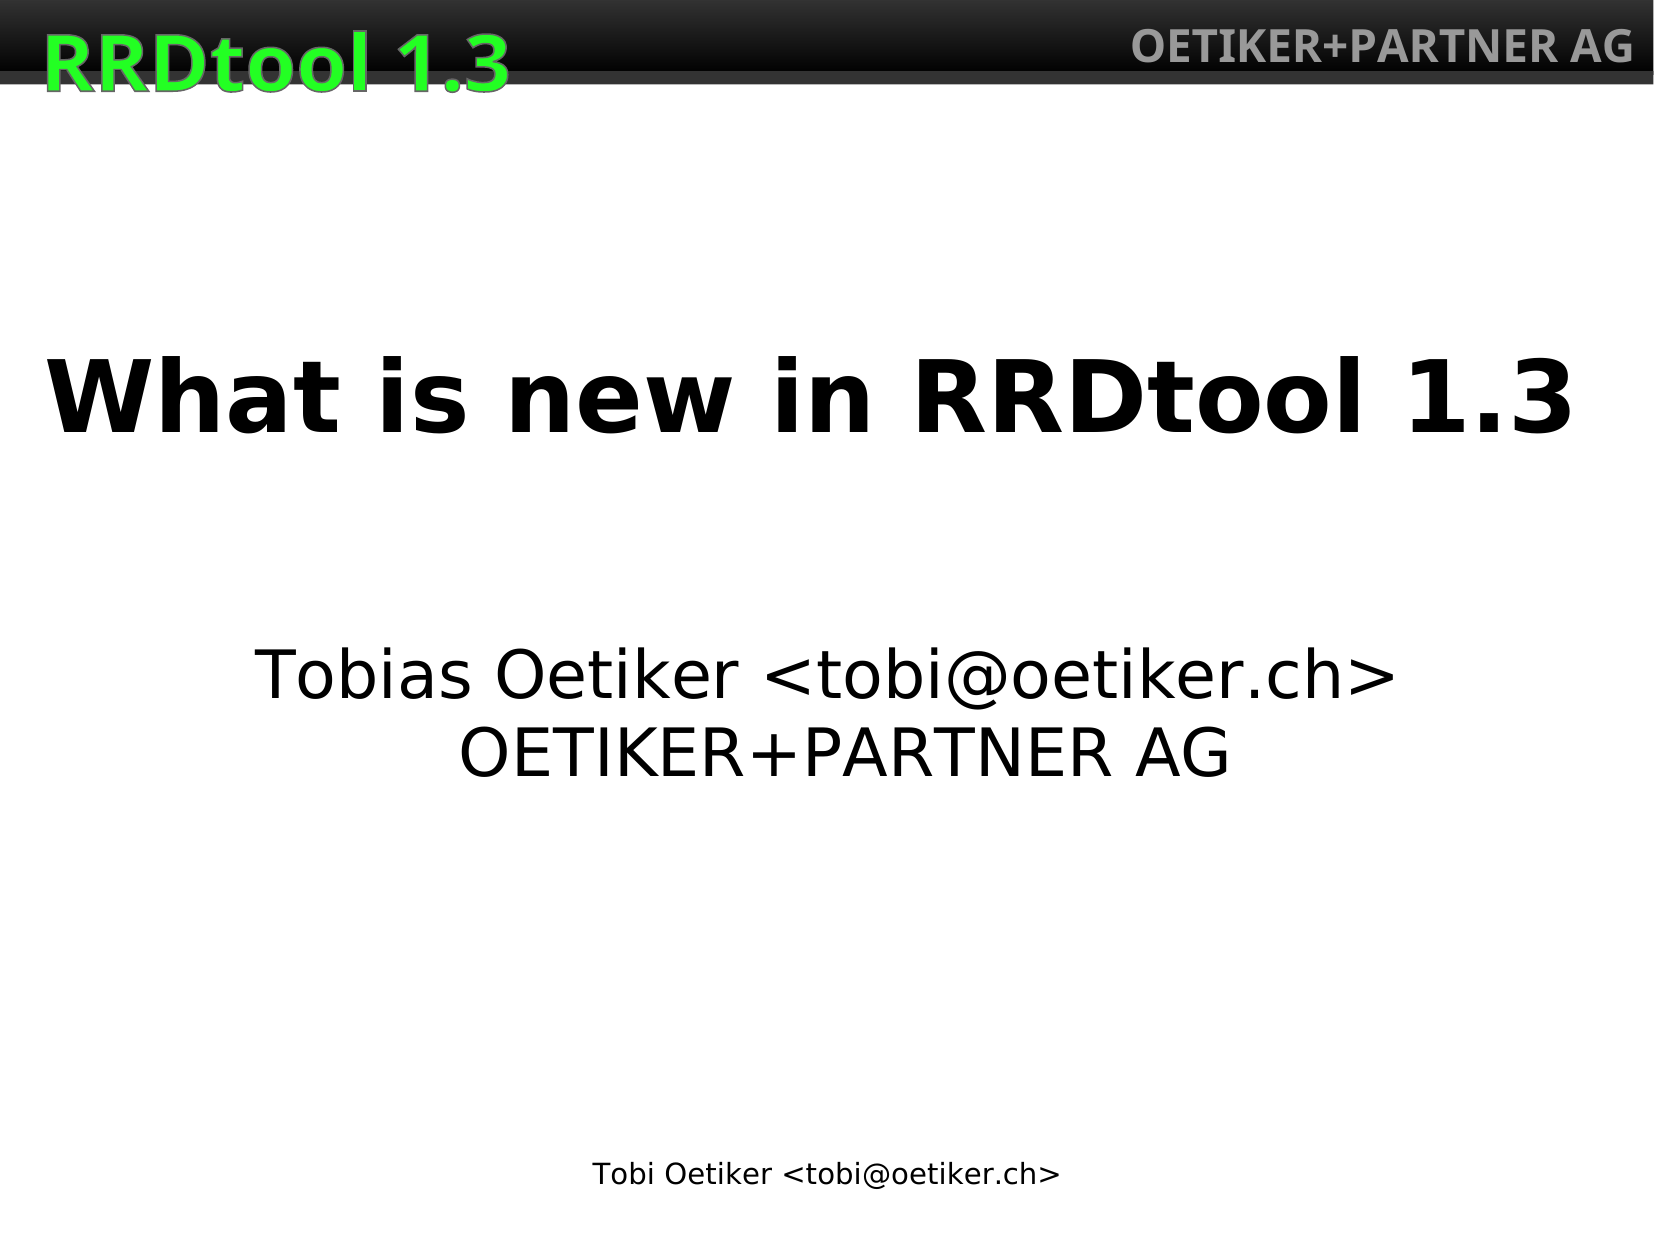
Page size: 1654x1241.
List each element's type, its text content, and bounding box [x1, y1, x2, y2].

subtitle Tobias Oetiker <tobi@oetiker.ch> OETIKER+PARTNER AG [50, 329, 1571, 1099]
title What is new in RRDtool 1.3 [44, 323, 1583, 473]
